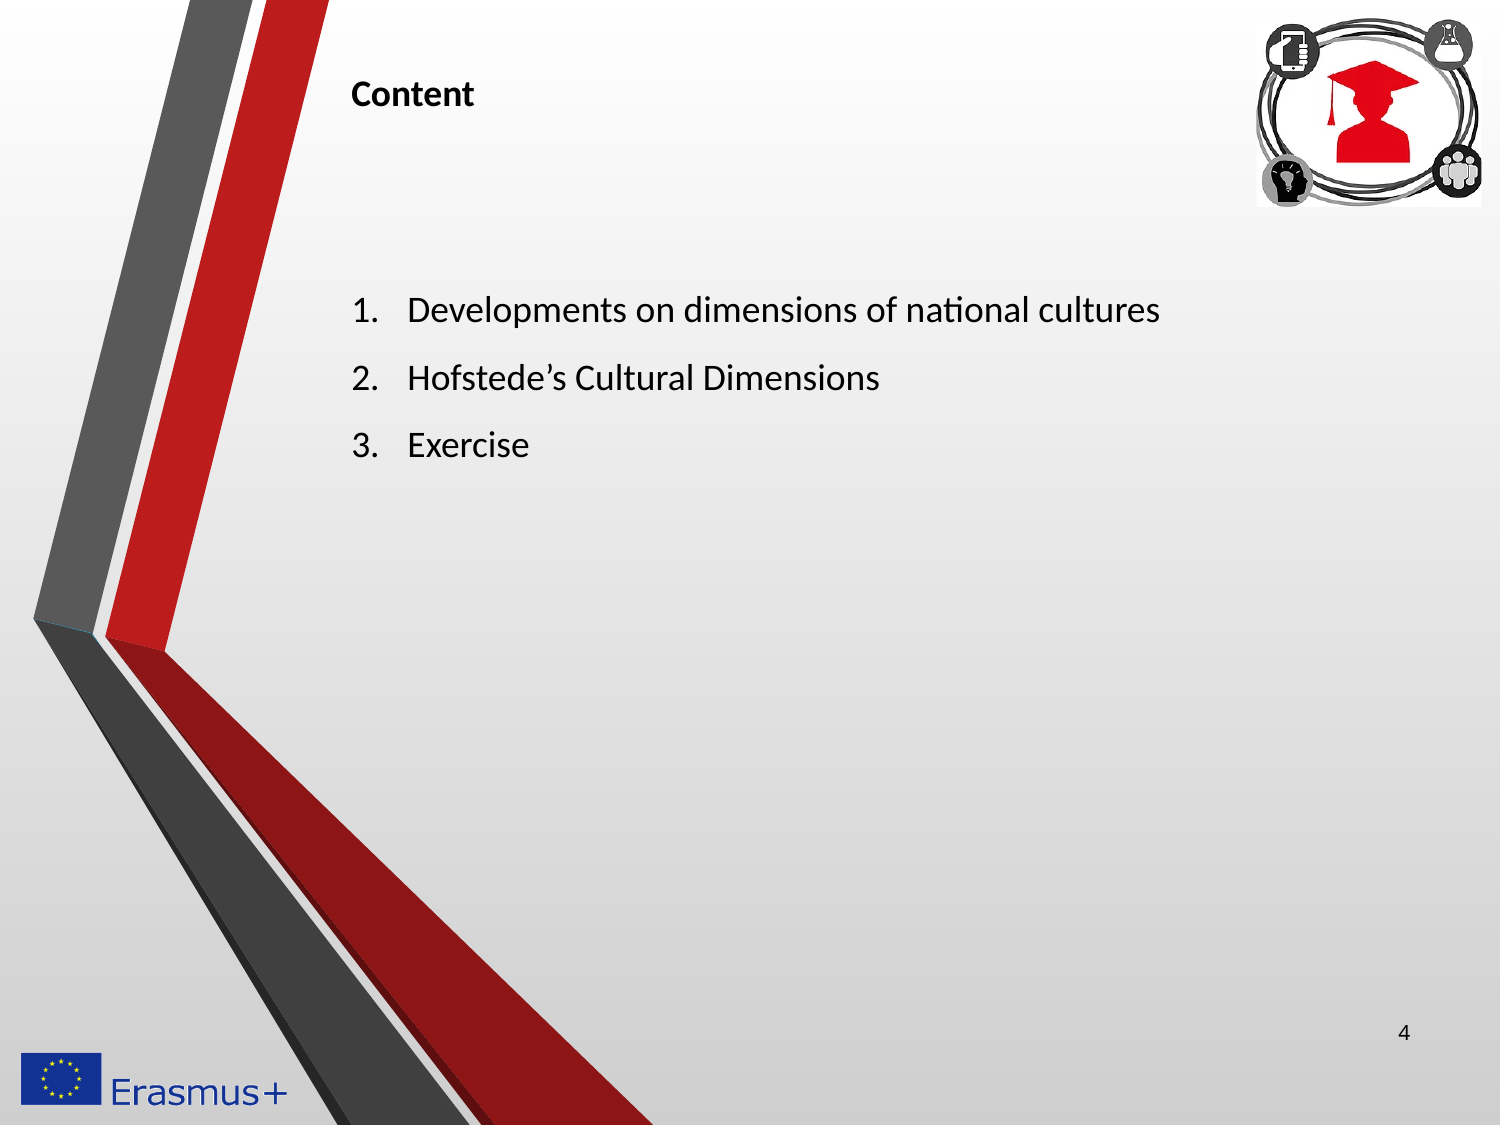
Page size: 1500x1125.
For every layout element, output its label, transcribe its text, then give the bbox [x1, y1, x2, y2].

text_box Content [336, 61, 975, 122]
chart [1257, 19, 1483, 209]
slide_number <numer> [1357, 1003, 1425, 1064]
picture [1256, 18, 1482, 207]
picture [5, 1037, 302, 1120]
text_box Developments on dimensions of national cultures Hofstede’s Cultural Dimensions Exercise [336, 255, 1376, 473]
